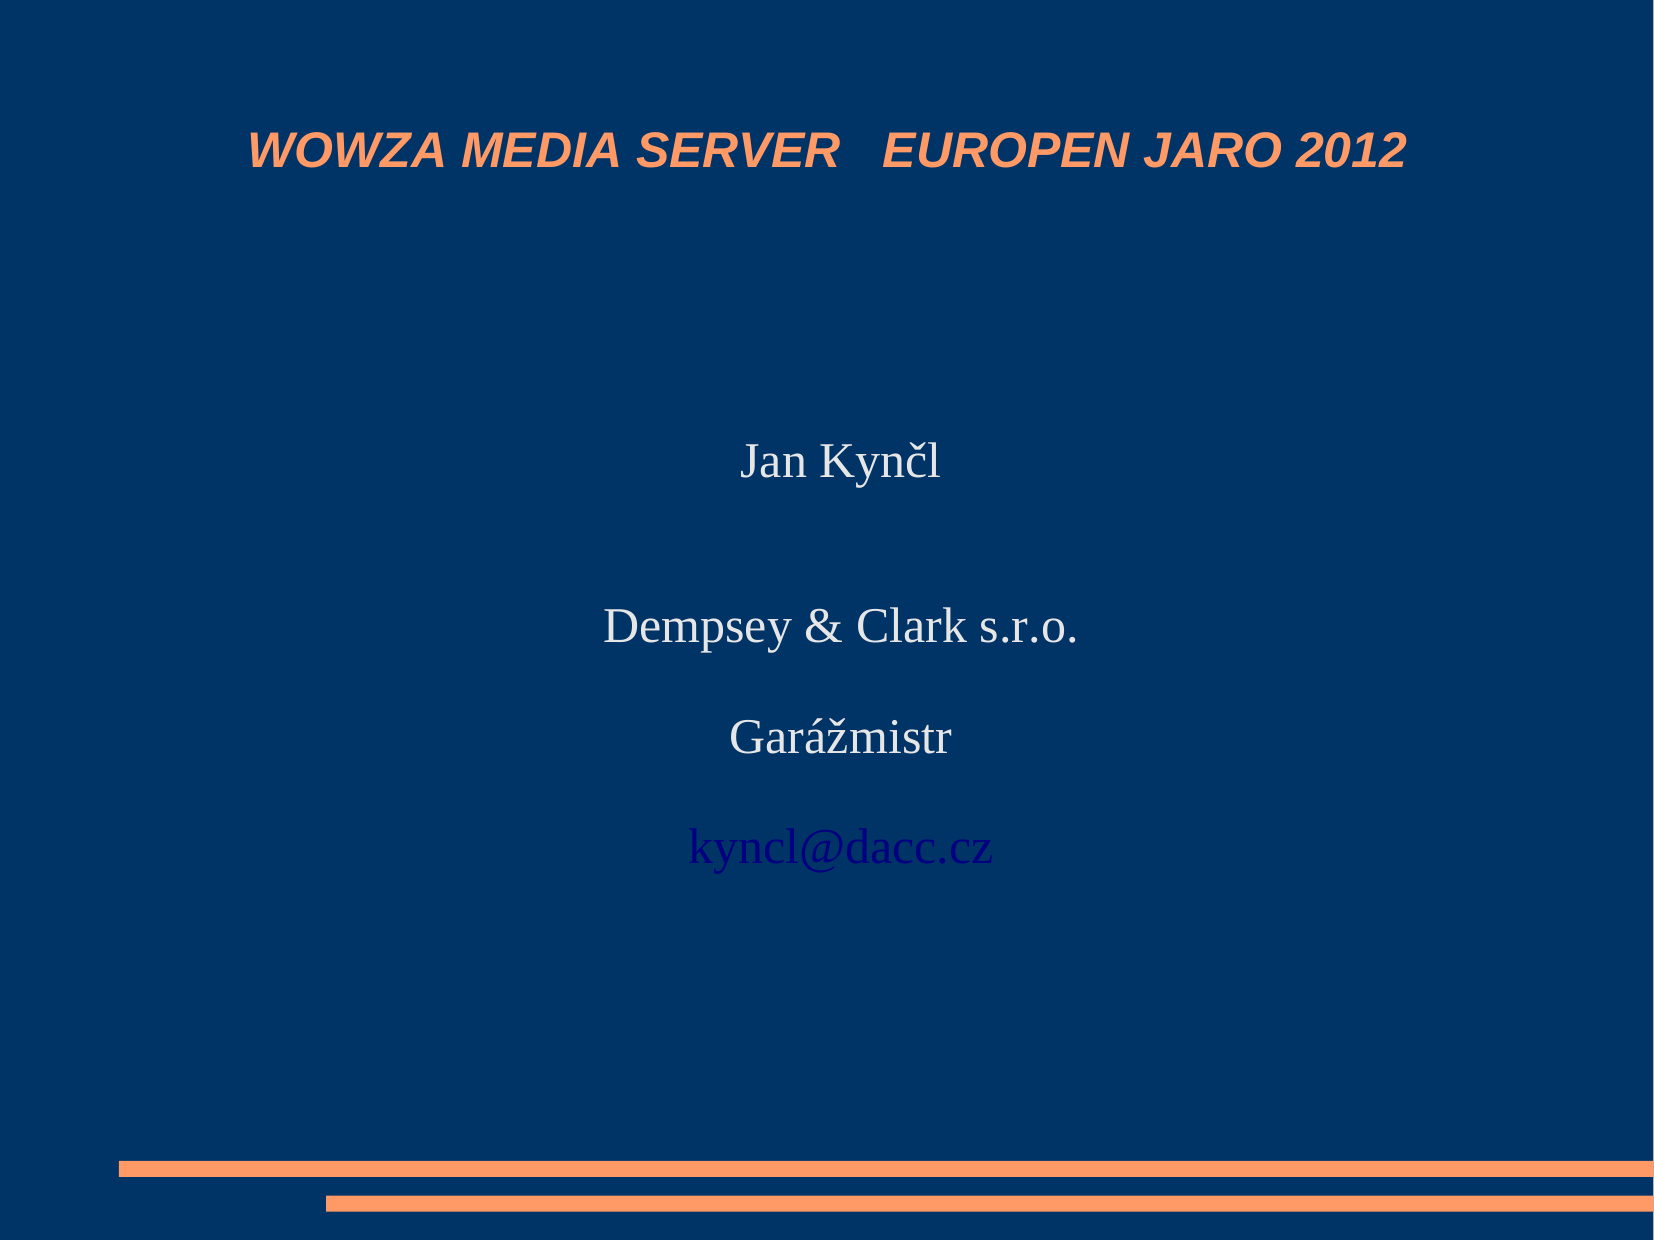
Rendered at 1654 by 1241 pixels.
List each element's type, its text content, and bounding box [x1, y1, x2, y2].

title WOWZA MEDIA SERVER EUROPEN JARO 2012 [121, 46, 1534, 254]
list Jan Kynčl Dempsey & Clark s.r.o. Garážmistr kyncl@dacc.cz [121, 322, 1561, 1132]
